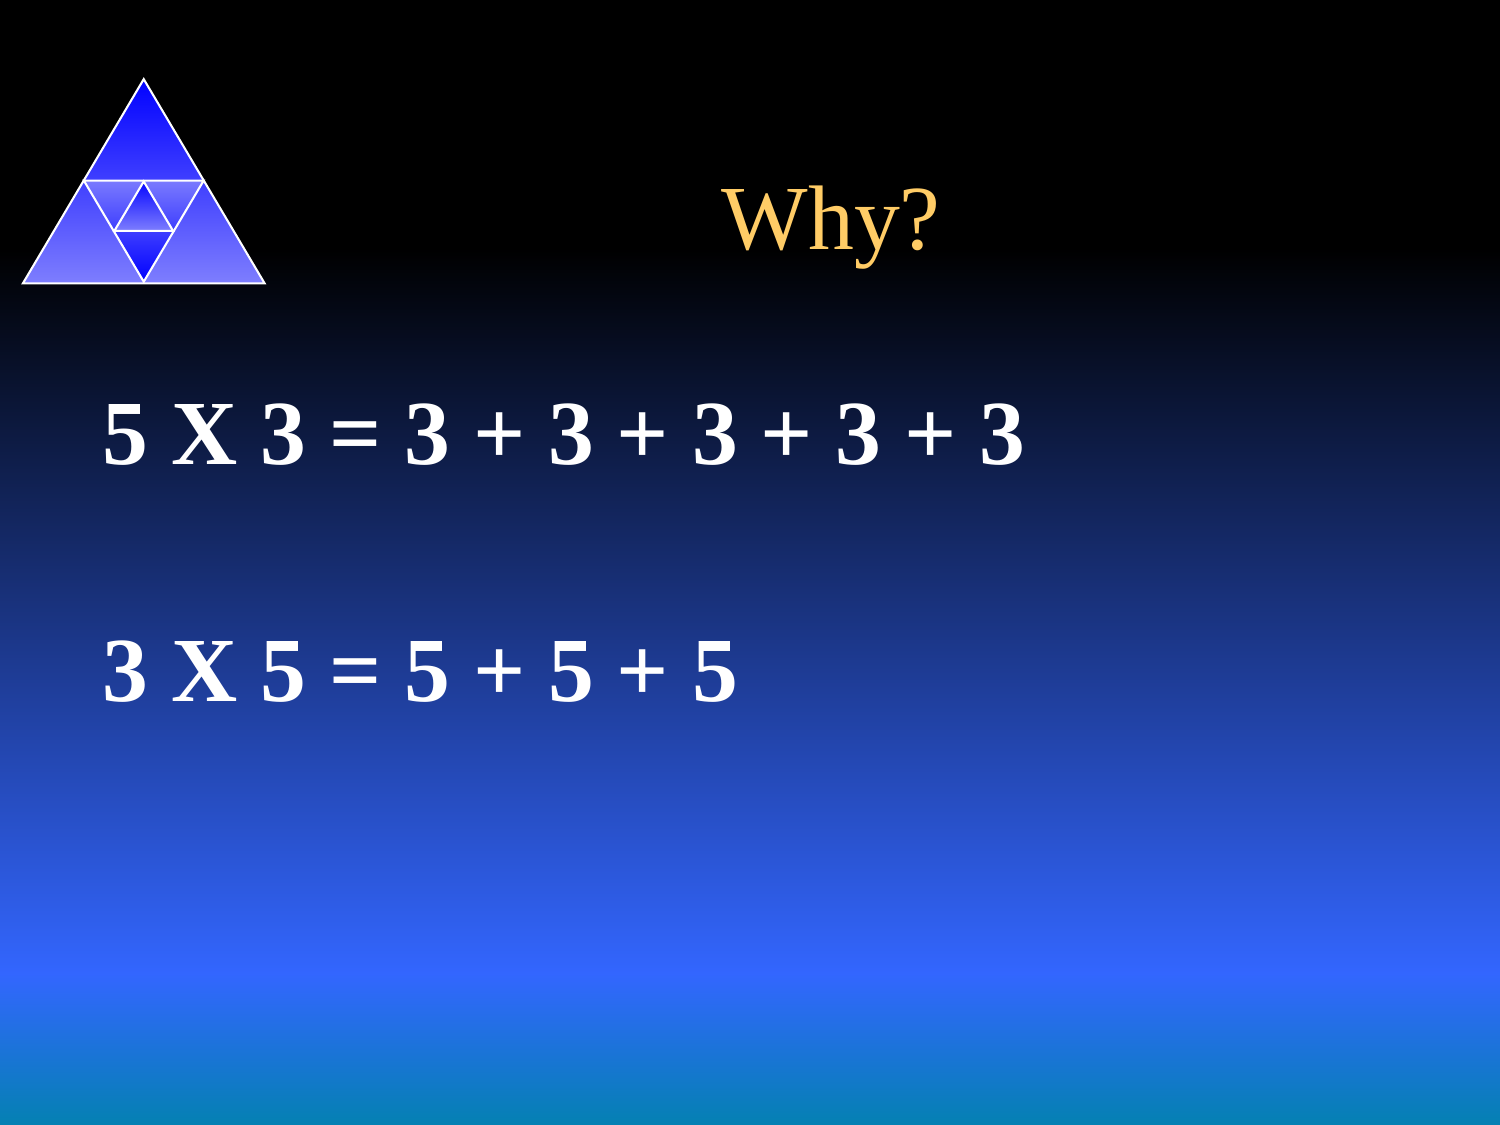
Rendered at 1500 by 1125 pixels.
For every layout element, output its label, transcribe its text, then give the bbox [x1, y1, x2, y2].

text_box 3 X 5 = 5 + 5 + 5 [87, 612, 1000, 730]
title Why? [275, 124, 1388, 313]
text_box 5 X 3 = 3 + 3 + 3 + 3 + 3 [87, 375, 1176, 492]
